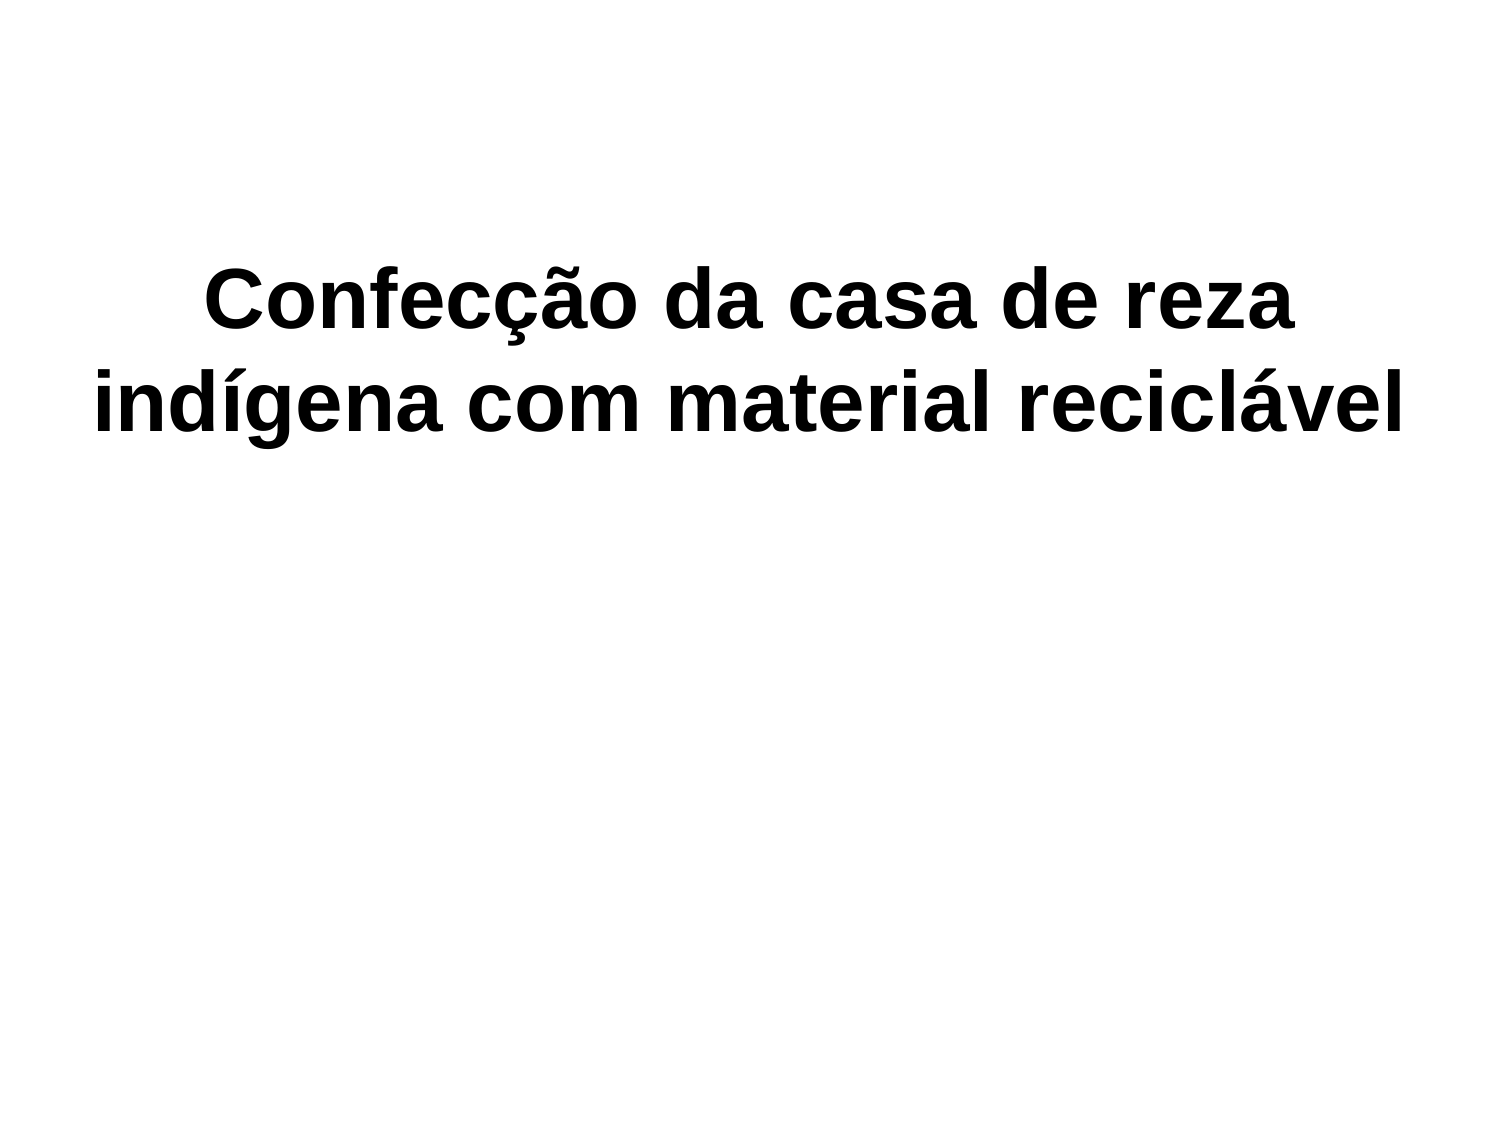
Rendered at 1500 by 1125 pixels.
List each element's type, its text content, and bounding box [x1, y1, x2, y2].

title Confecção da casa de reza indígena com material reciclável [75, 236, 1425, 502]
